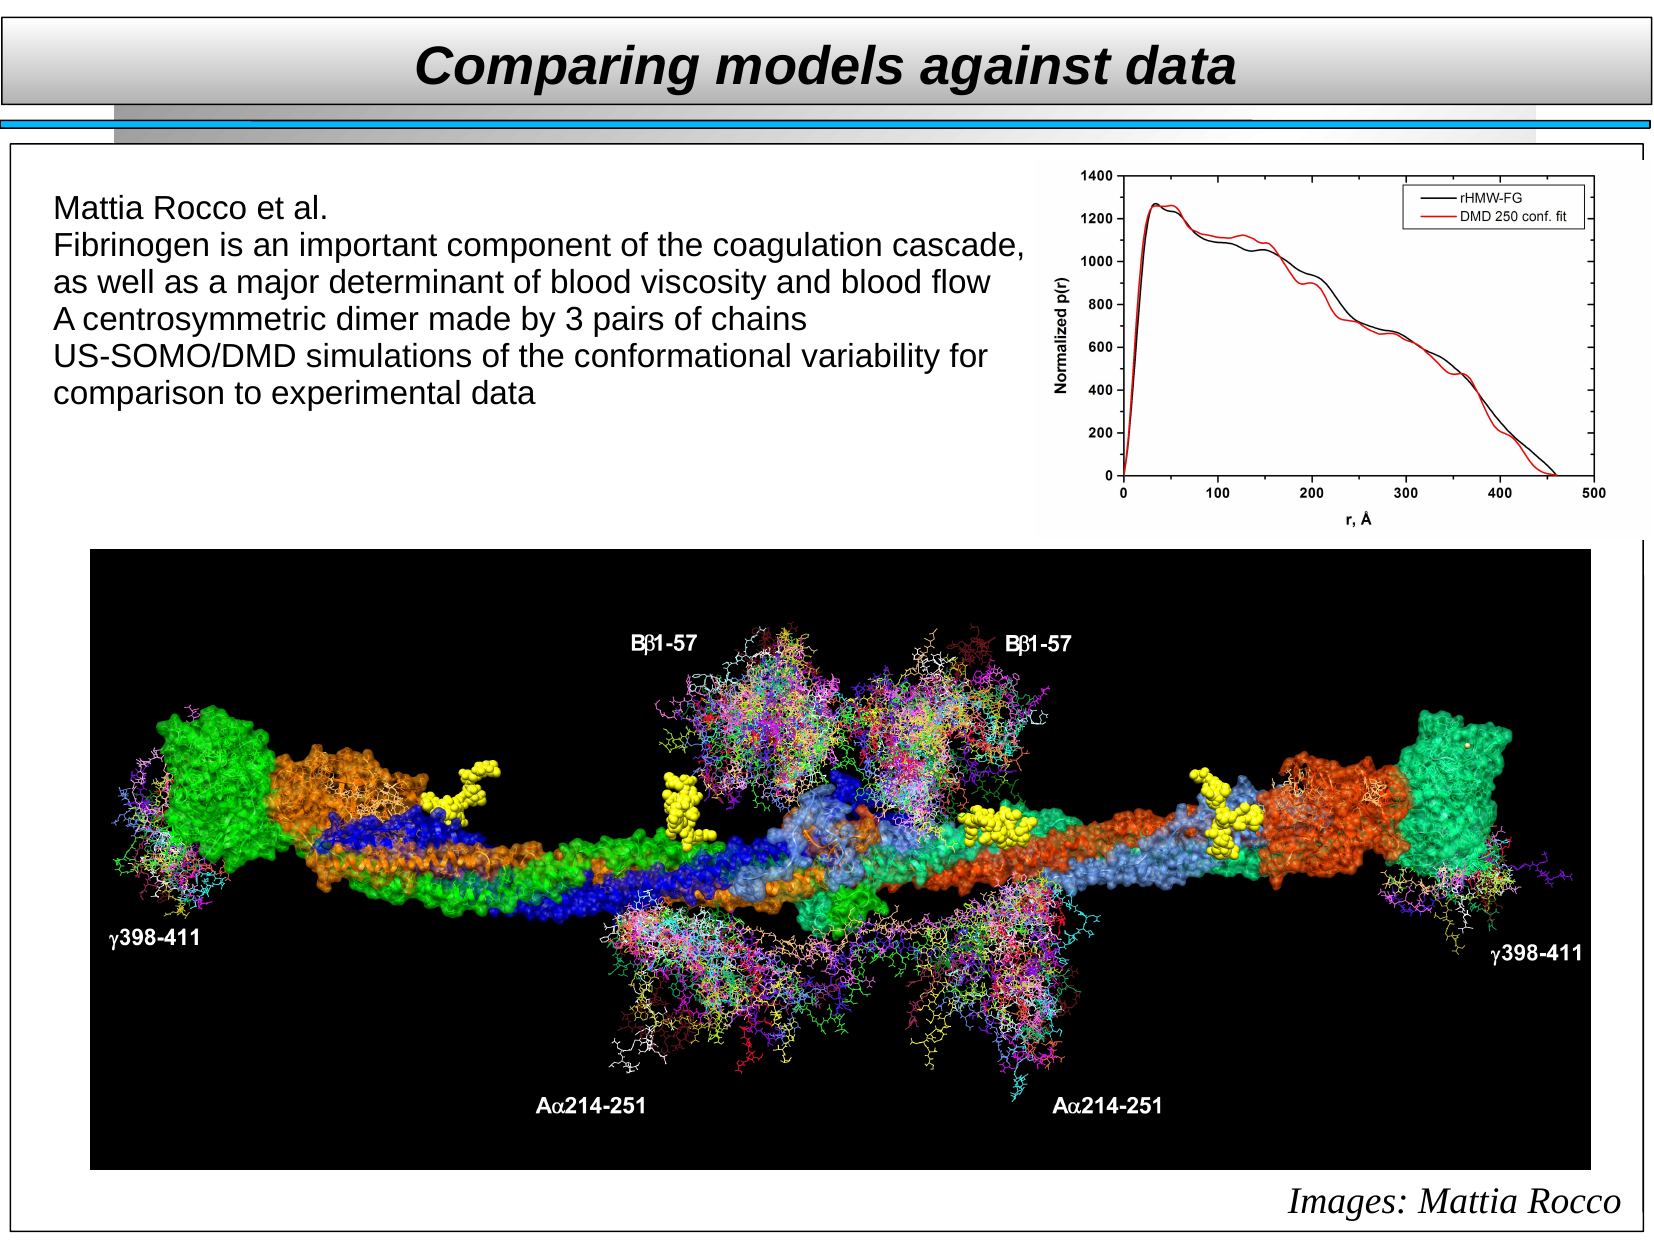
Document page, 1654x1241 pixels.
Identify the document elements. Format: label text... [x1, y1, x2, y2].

text_box Comparing models against data [1, 17, 1652, 105]
text_box [0, 120, 1651, 129]
picture [1035, 160, 1651, 541]
text_box Images: Mattia Rocco [1273, 1173, 1637, 1230]
text_box Mattia Rocco et al. Fibrinogen is an important component of the coagulation cascade, as well as a major determinant of blood viscosity and blood flow A centrosymmetric dimer made by 3 pairs of chains US-SOMO/DMD simulations of the conformational variability for comparison to experimental data [38, 181, 1051, 1016]
picture [90, 549, 1591, 1171]
